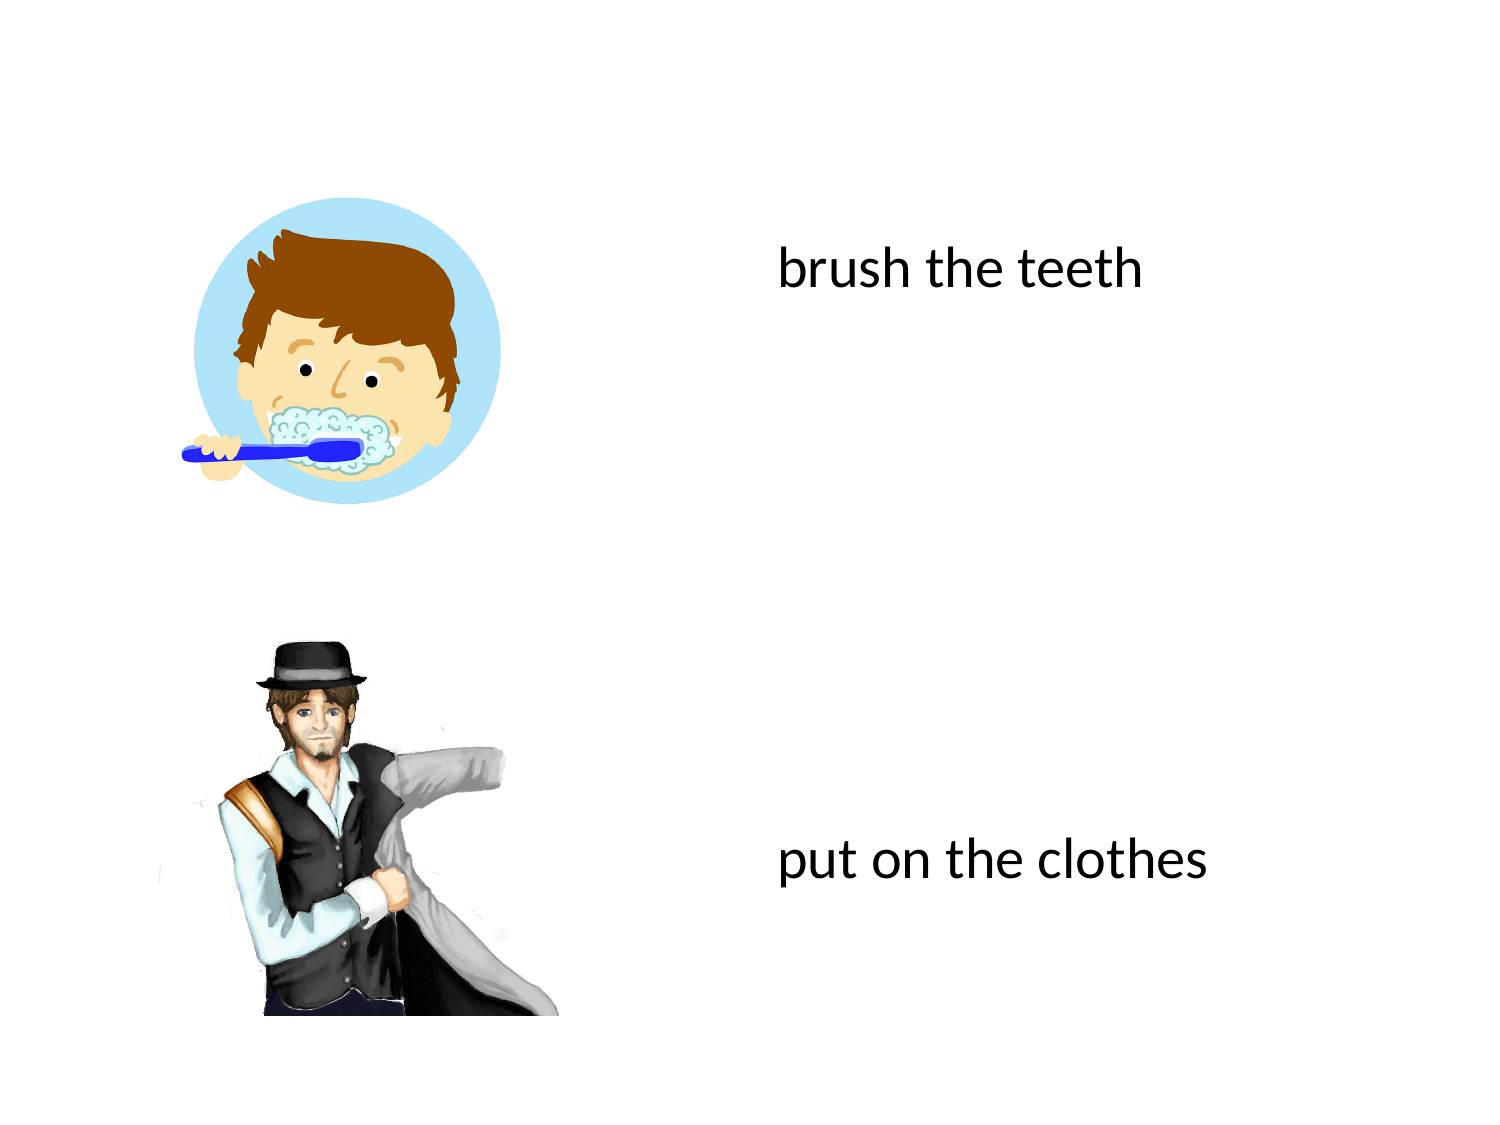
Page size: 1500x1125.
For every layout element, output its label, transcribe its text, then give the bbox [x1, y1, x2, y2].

picture [171, 172, 527, 528]
picture [64, 633, 574, 1016]
list brush the teeth put on the clothes [762, 137, 1426, 1095]
